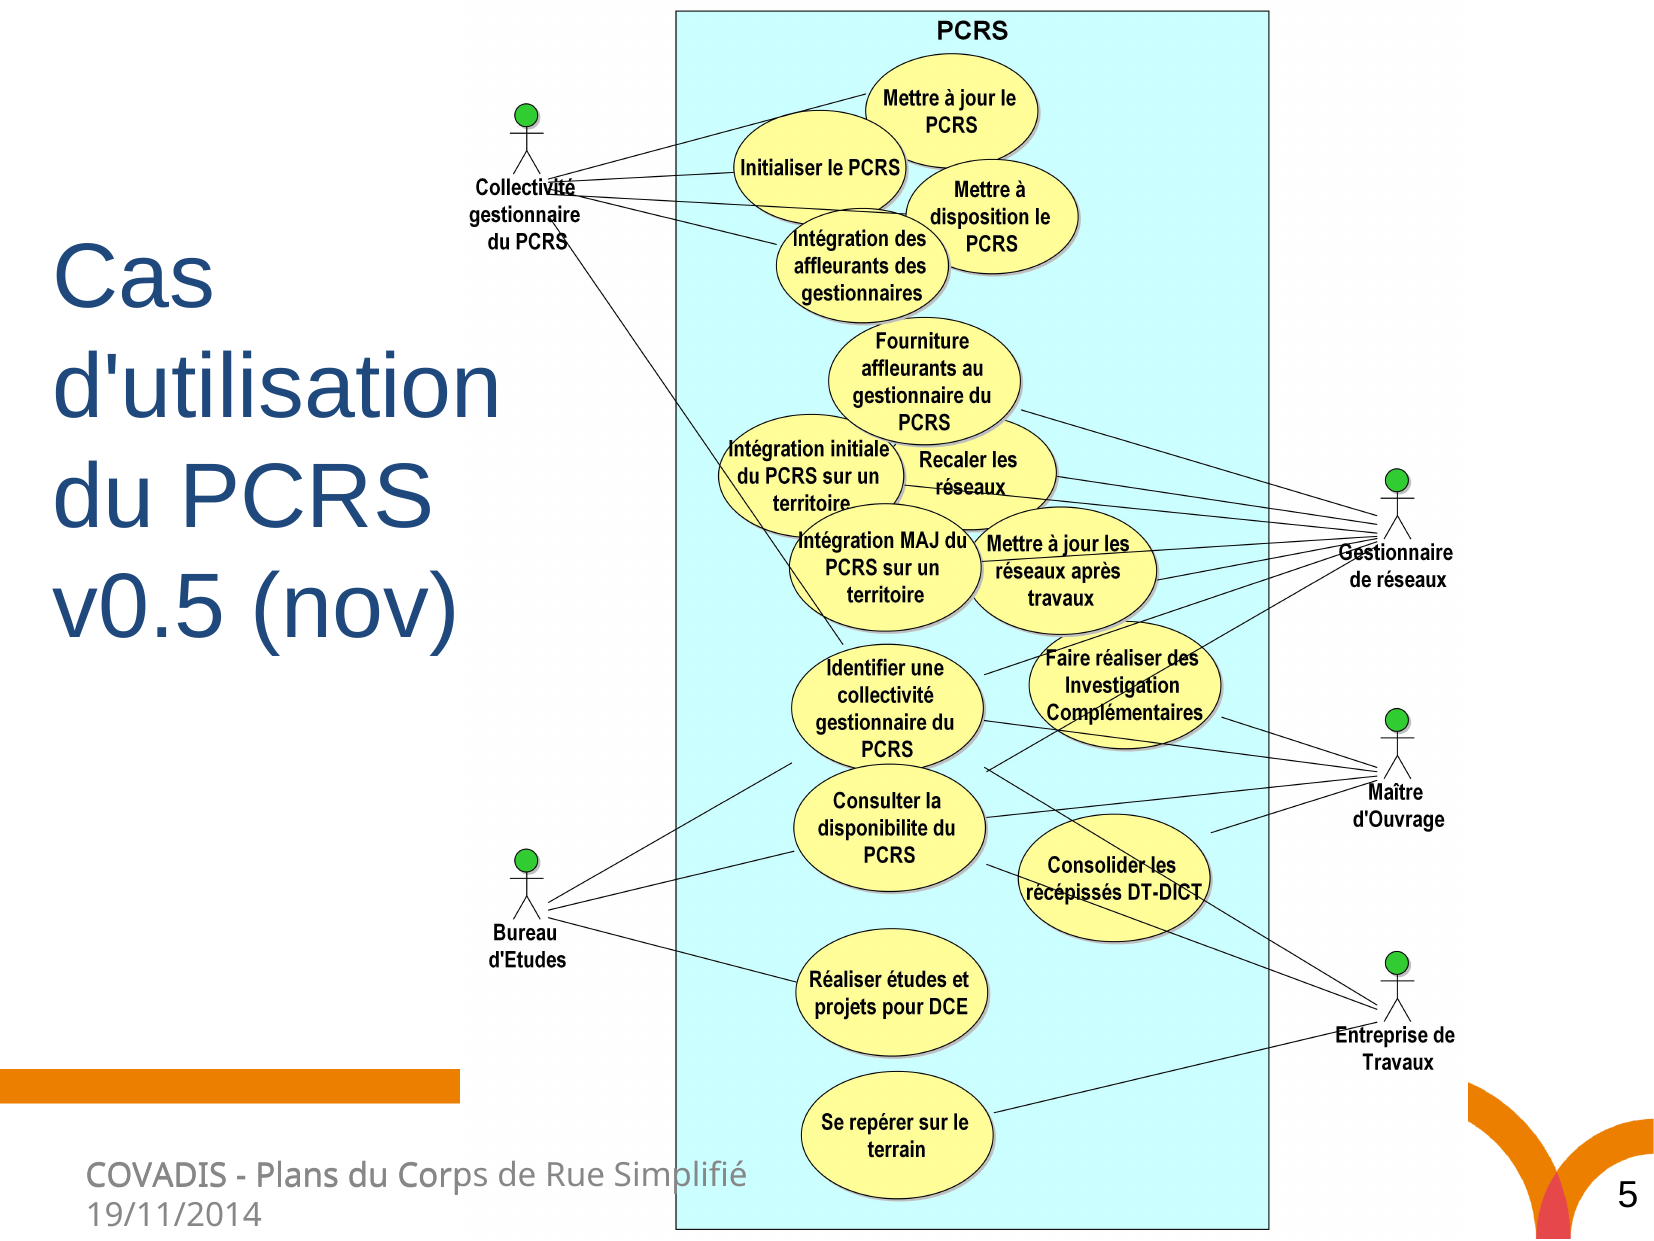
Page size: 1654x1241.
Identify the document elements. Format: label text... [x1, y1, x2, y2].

title Cas d'utilisation du PCRS v0.5 (nov) [52, 118, 537, 754]
picture [0, 0, 1654, 1241]
text_box COVADIS - Plans du Corps de Rue Simplifié 19/11/2014 [70, 1145, 962, 1241]
